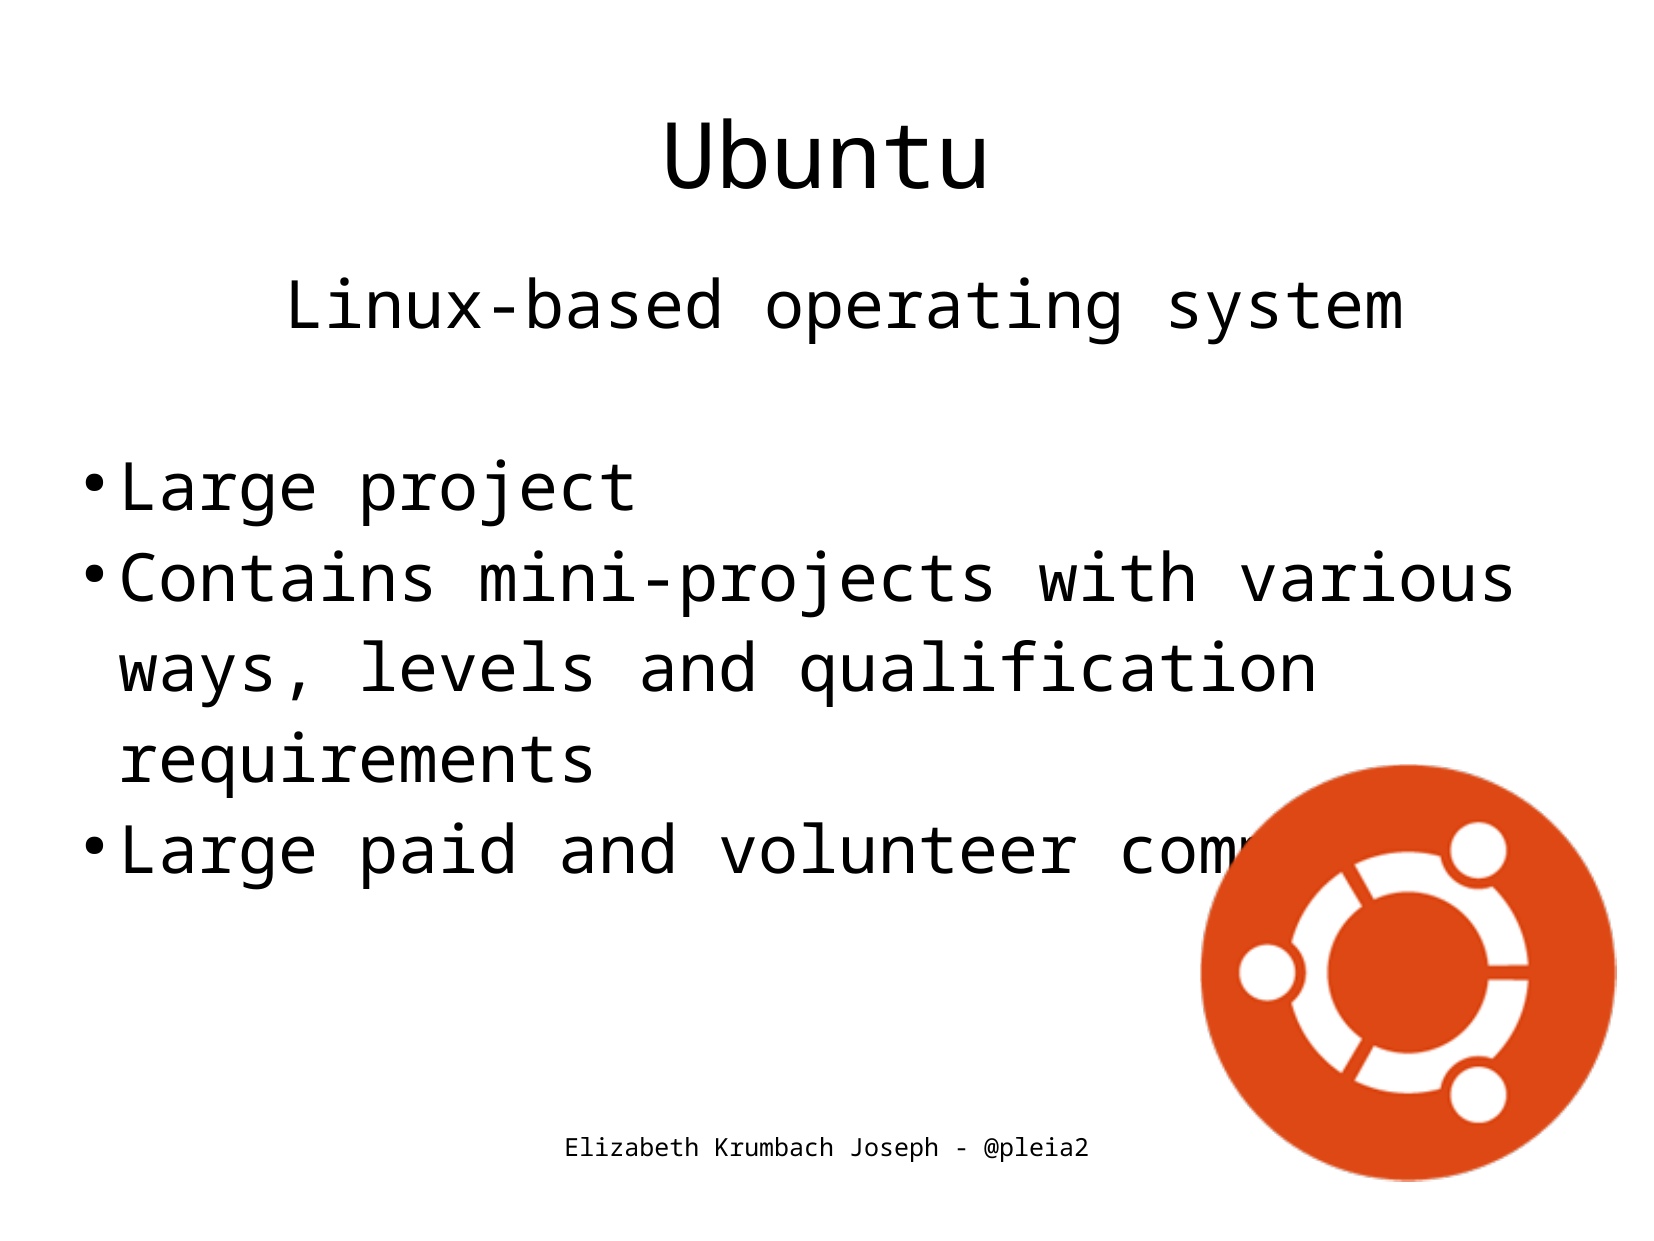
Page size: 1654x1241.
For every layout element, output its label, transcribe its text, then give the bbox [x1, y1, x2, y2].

subtitle Linux-based operating system Large project Contains mini-projects with various ways, levels and qualification requirements Large paid and volunteer community [82, 290, 1571, 1010]
title Ubuntu [82, 49, 1571, 257]
picture [1200, 764, 1617, 1182]
